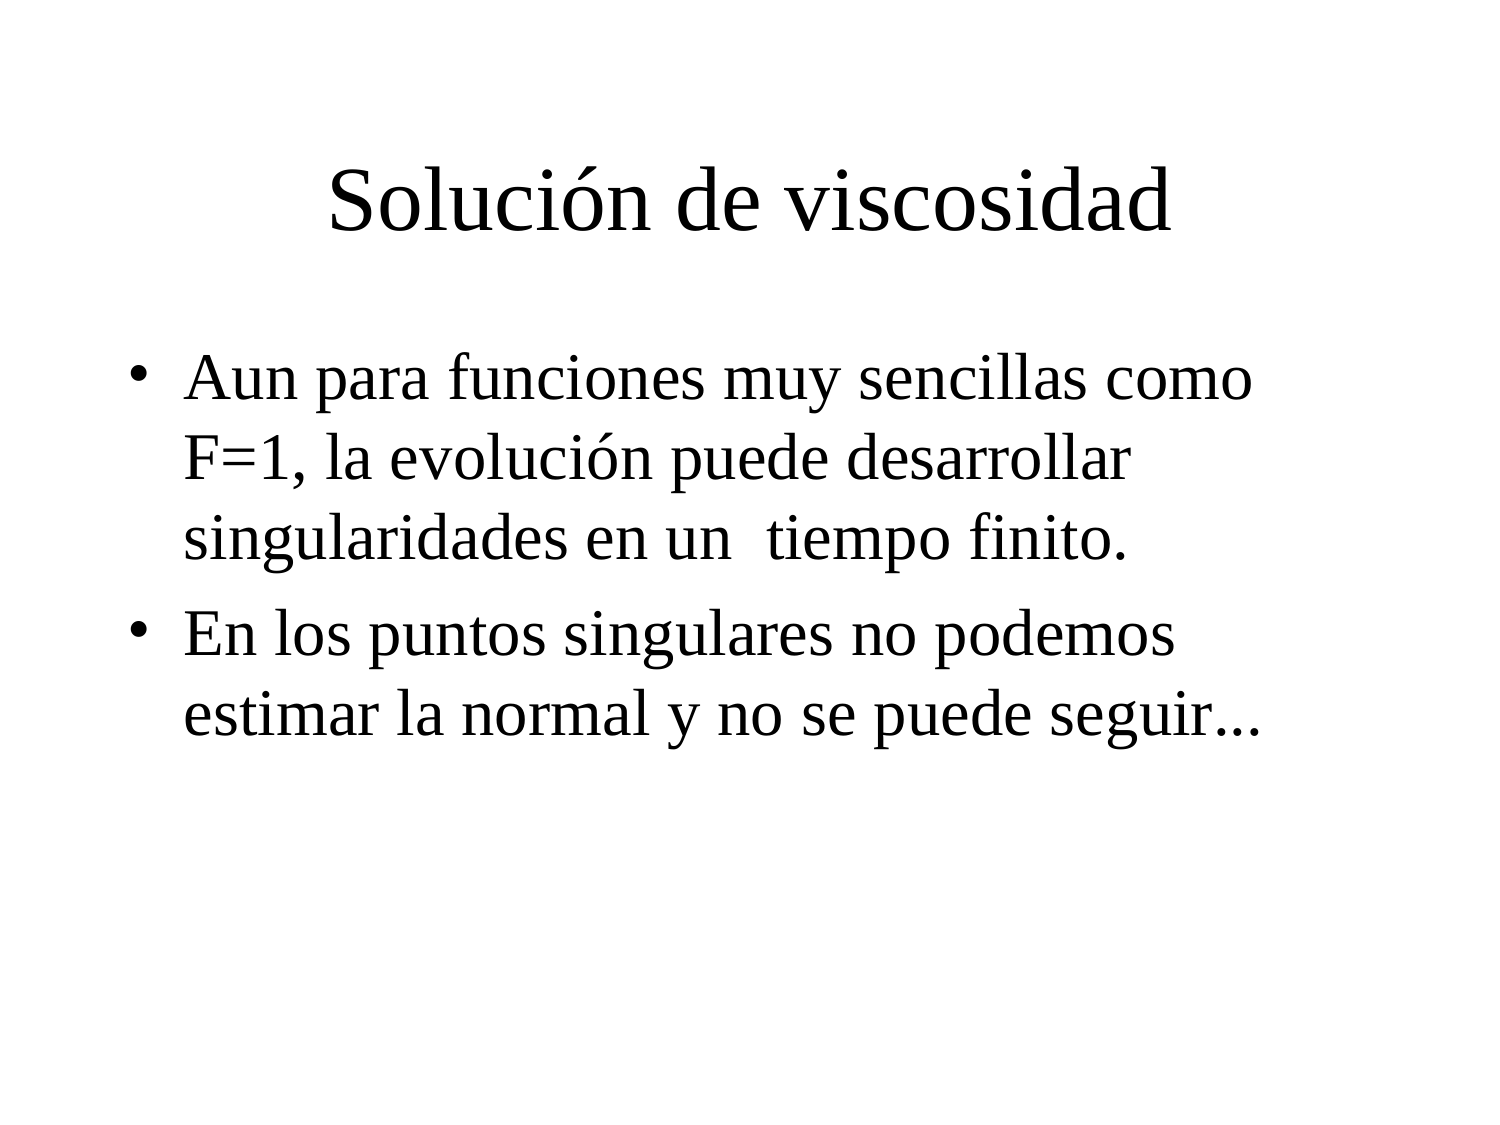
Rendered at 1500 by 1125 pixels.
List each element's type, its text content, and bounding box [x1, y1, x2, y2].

text_box Solución de viscosidad [112, 99, 1388, 288]
text_box Aun para funciones muy sencillas como F=1, la evolución puede desarrollar singularidades en un tiempo finito. En los puntos singulares no podemos estimar la normal y no se puede seguir... [112, 324, 1388, 1001]
